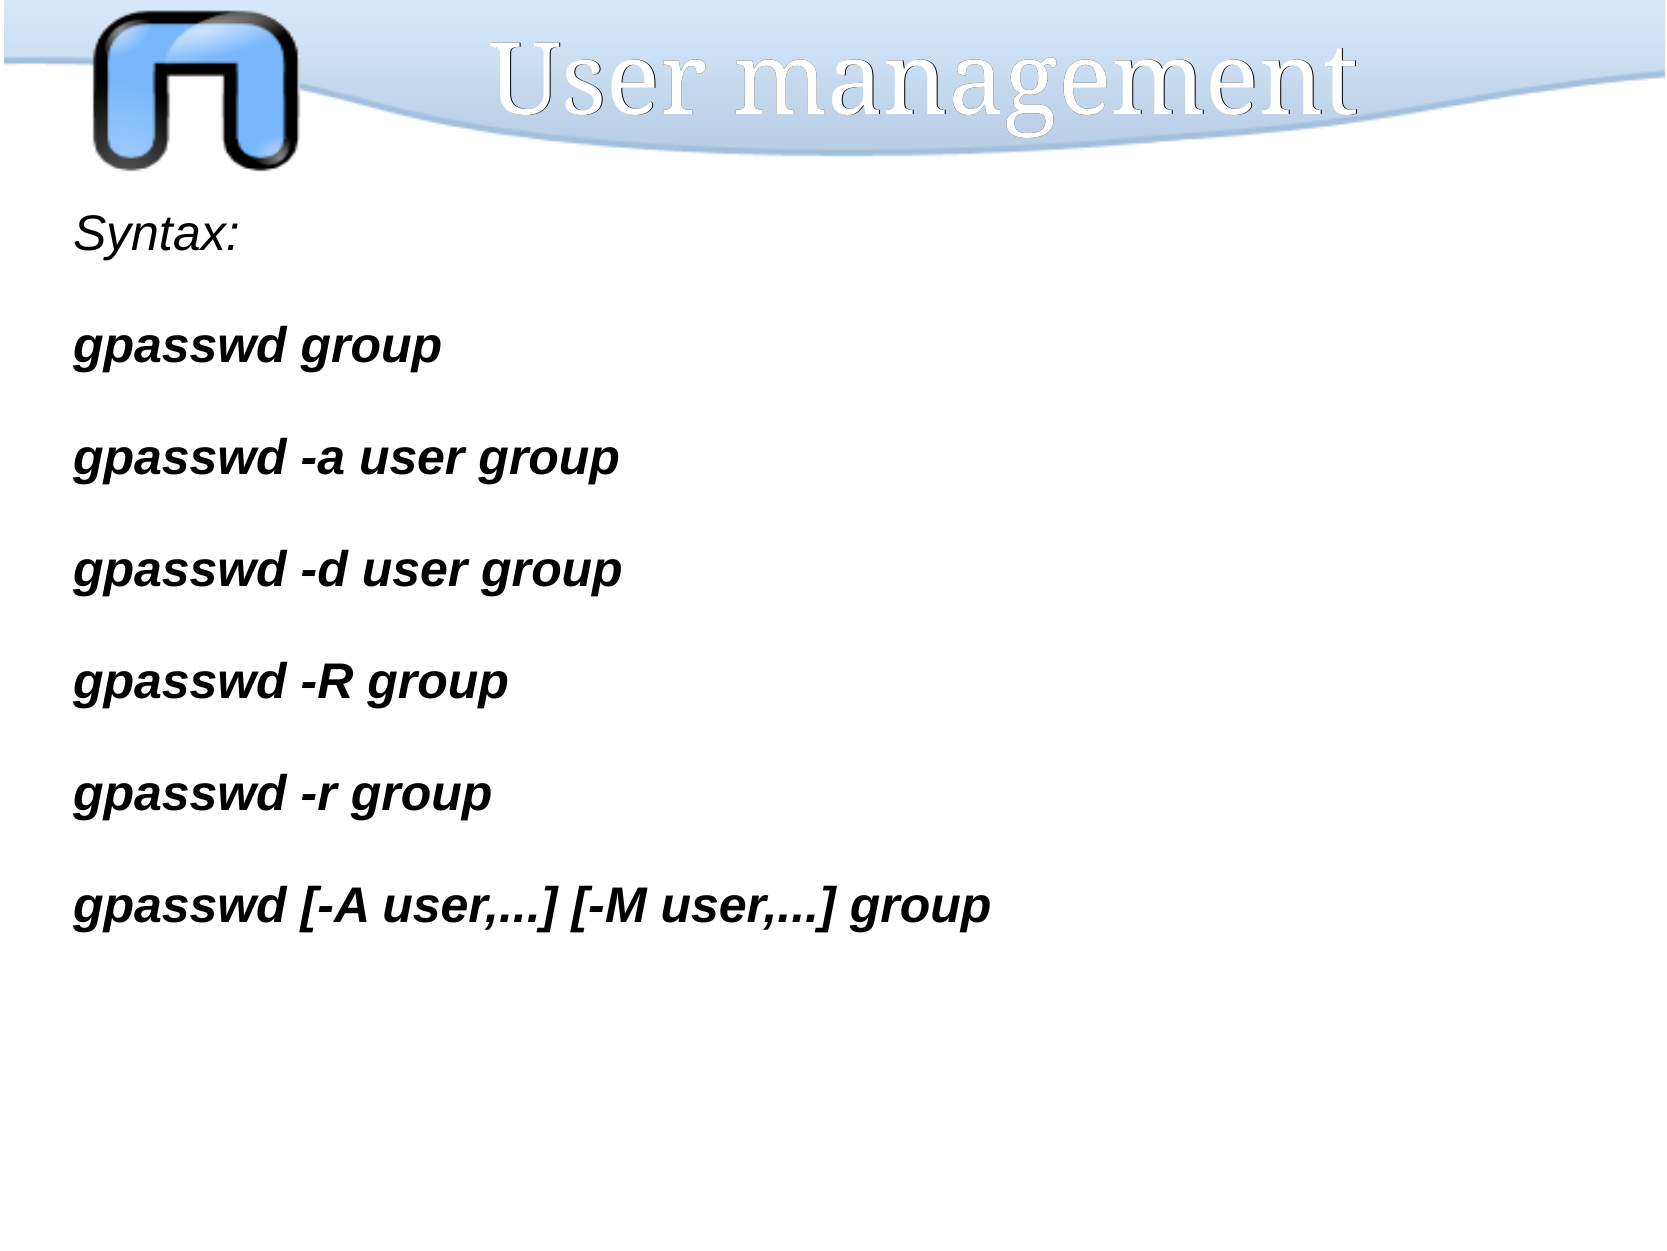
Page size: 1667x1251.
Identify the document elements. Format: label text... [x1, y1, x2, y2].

picture [0, 0, 1667, 1251]
list Syntax: gpasswd group gpasswd -a user group gpasswd -d user group gpasswd -R group gpasswd -r group gpasswd [-A user,...] [-M user,...] group [66, 209, 1636, 1042]
text_box User management [475, 0, 1667, 271]
